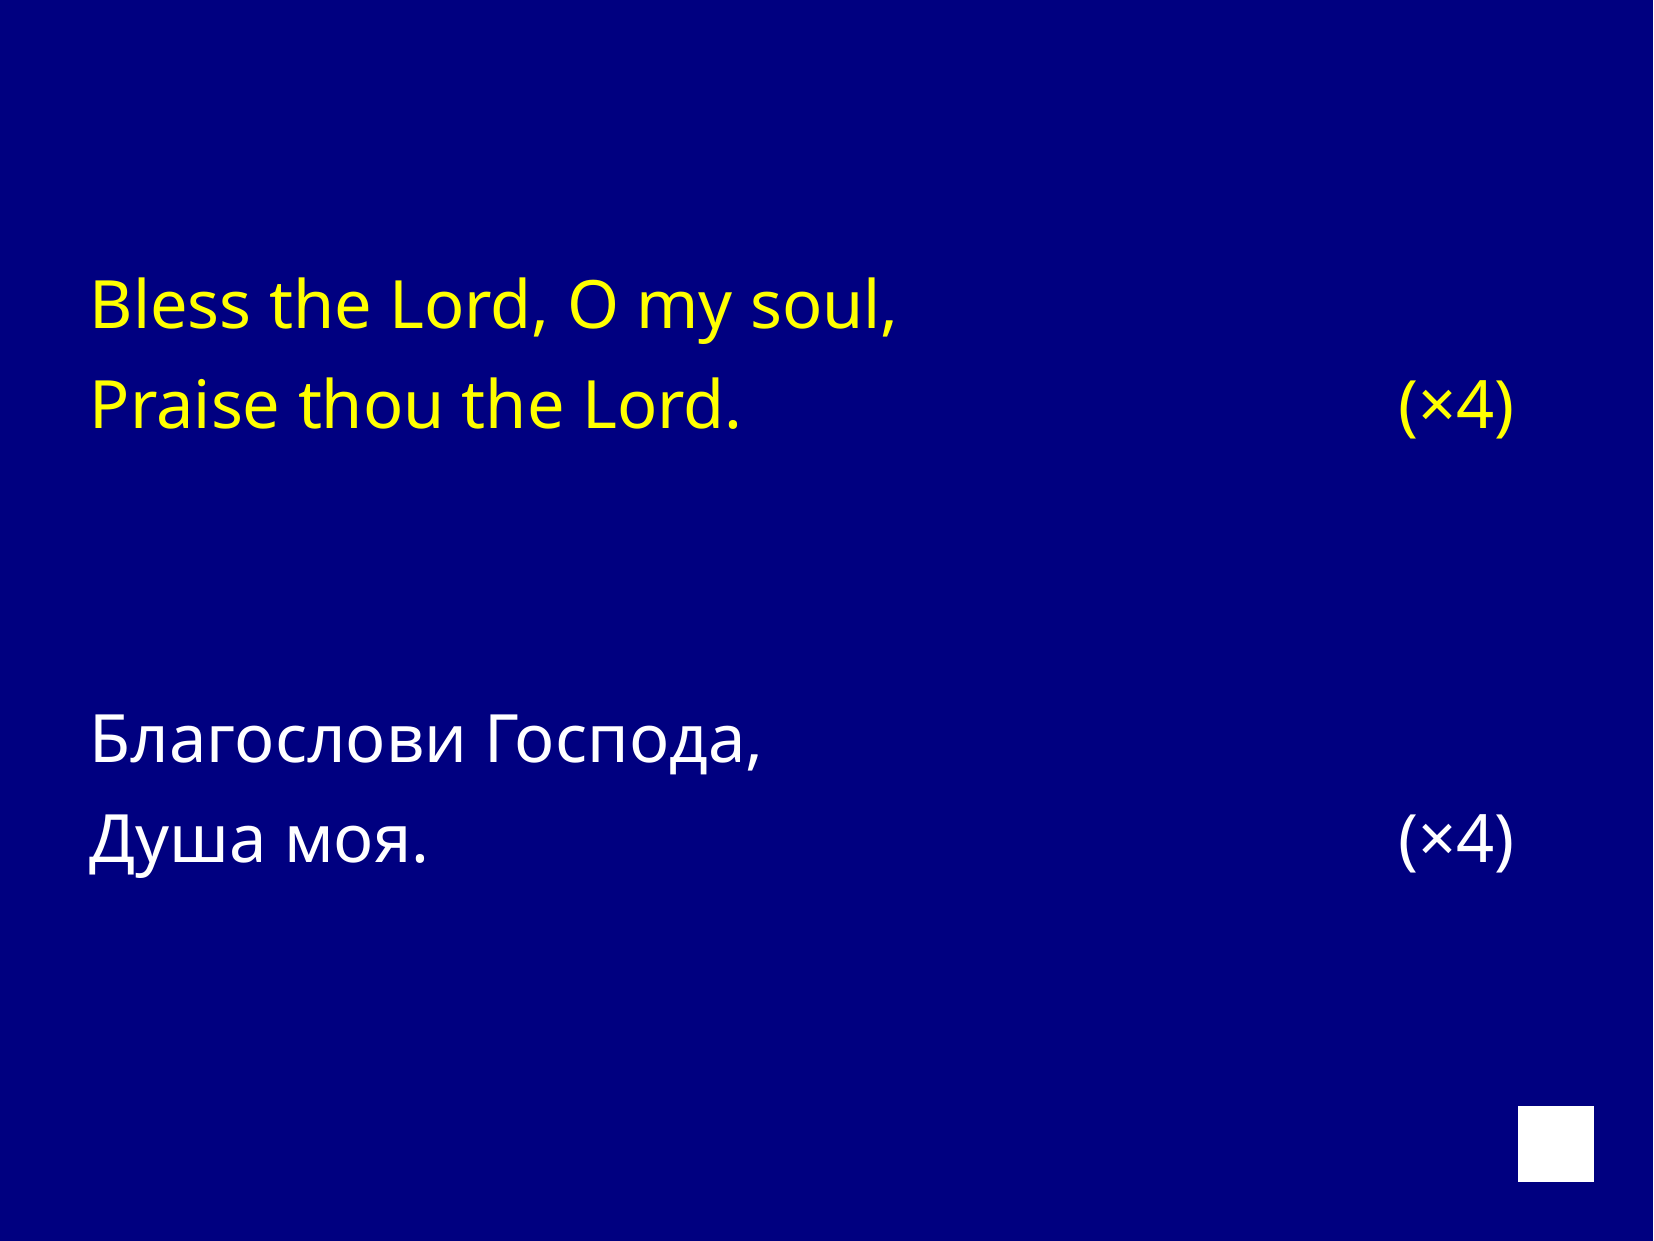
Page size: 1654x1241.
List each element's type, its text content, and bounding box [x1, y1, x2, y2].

text_box Bless the Lord, O my soul, Praise thou the Lord. (×4) [75, 150, 1653, 675]
text_box [1518, 1163, 1594, 1182]
text_box Благослови Господа, Душа моя. (×4) [75, 675, 1653, 1163]
